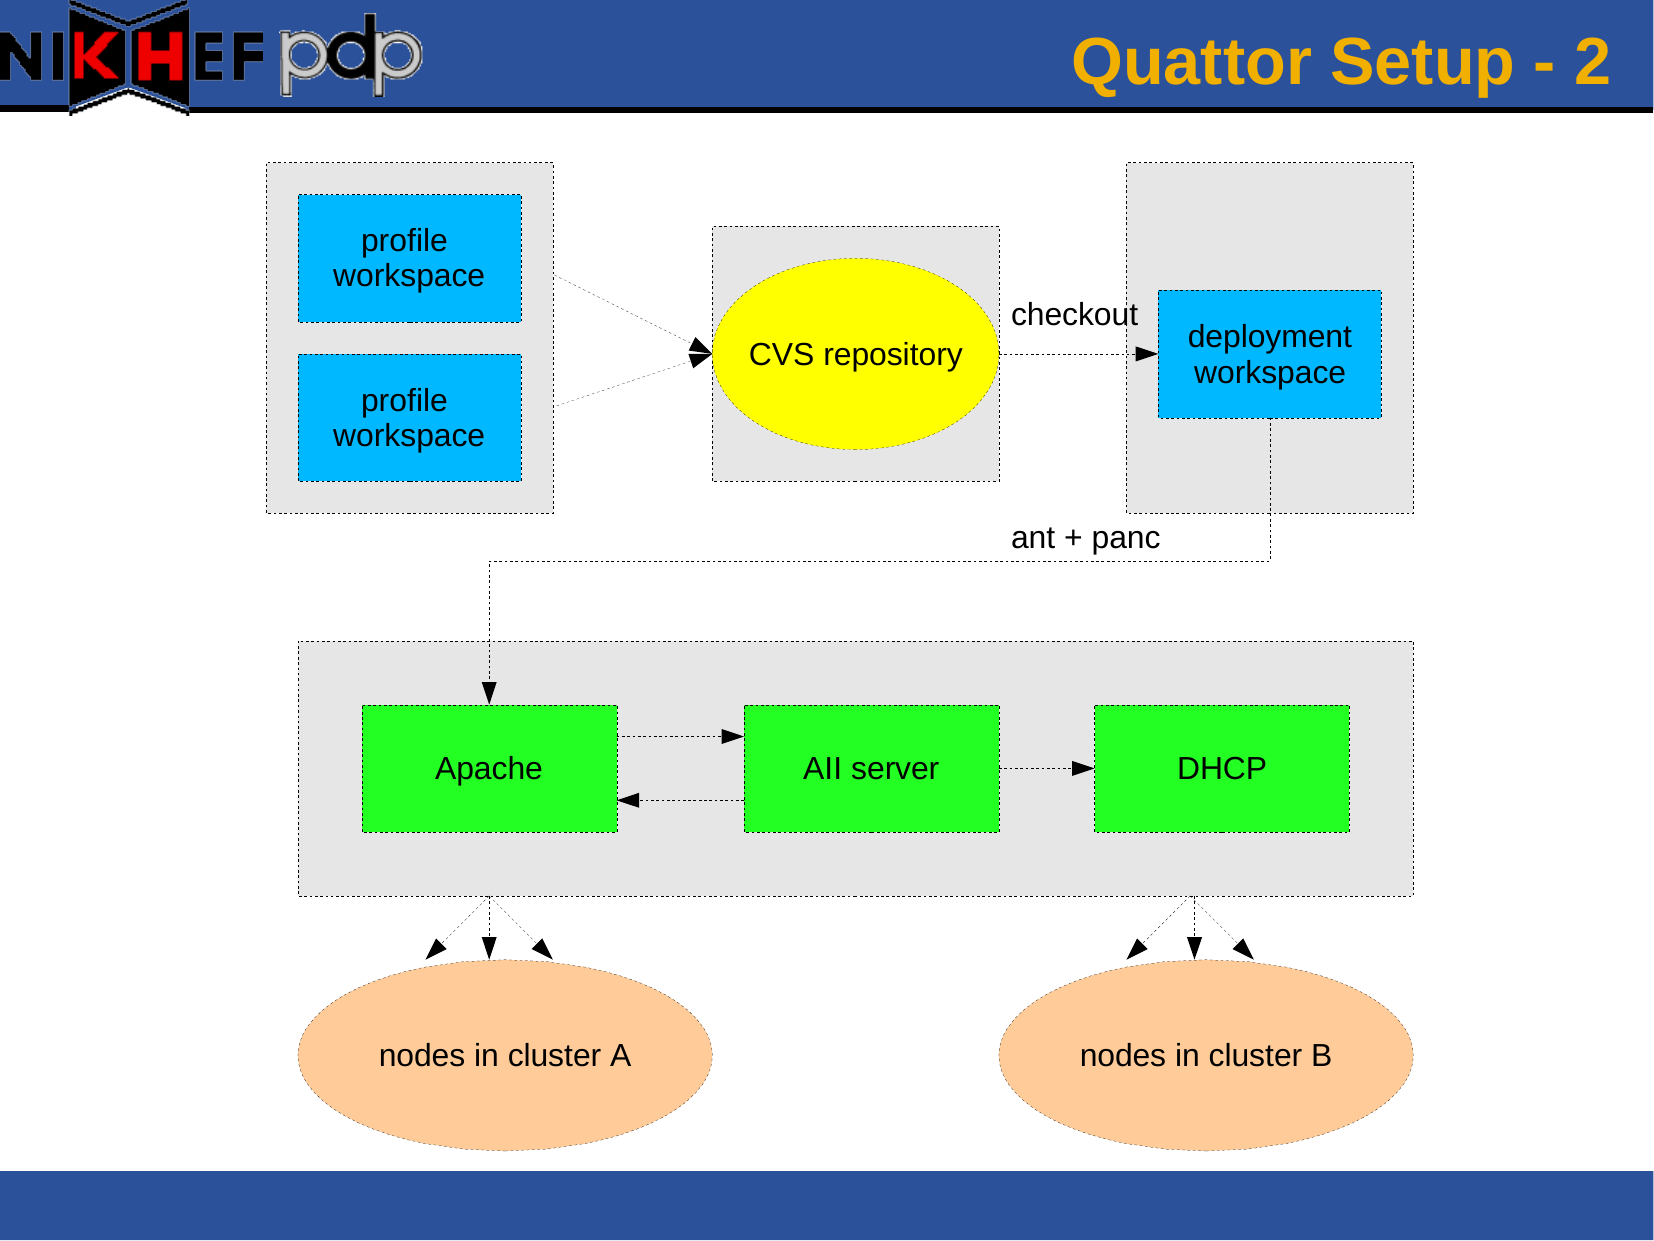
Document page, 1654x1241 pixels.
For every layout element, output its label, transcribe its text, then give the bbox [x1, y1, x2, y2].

picture [0, 0, 263, 115]
title Quattor Setup - 2 [449, 9, 1613, 115]
picture [279, 13, 424, 97]
chart [0, 115, 1628, 1241]
